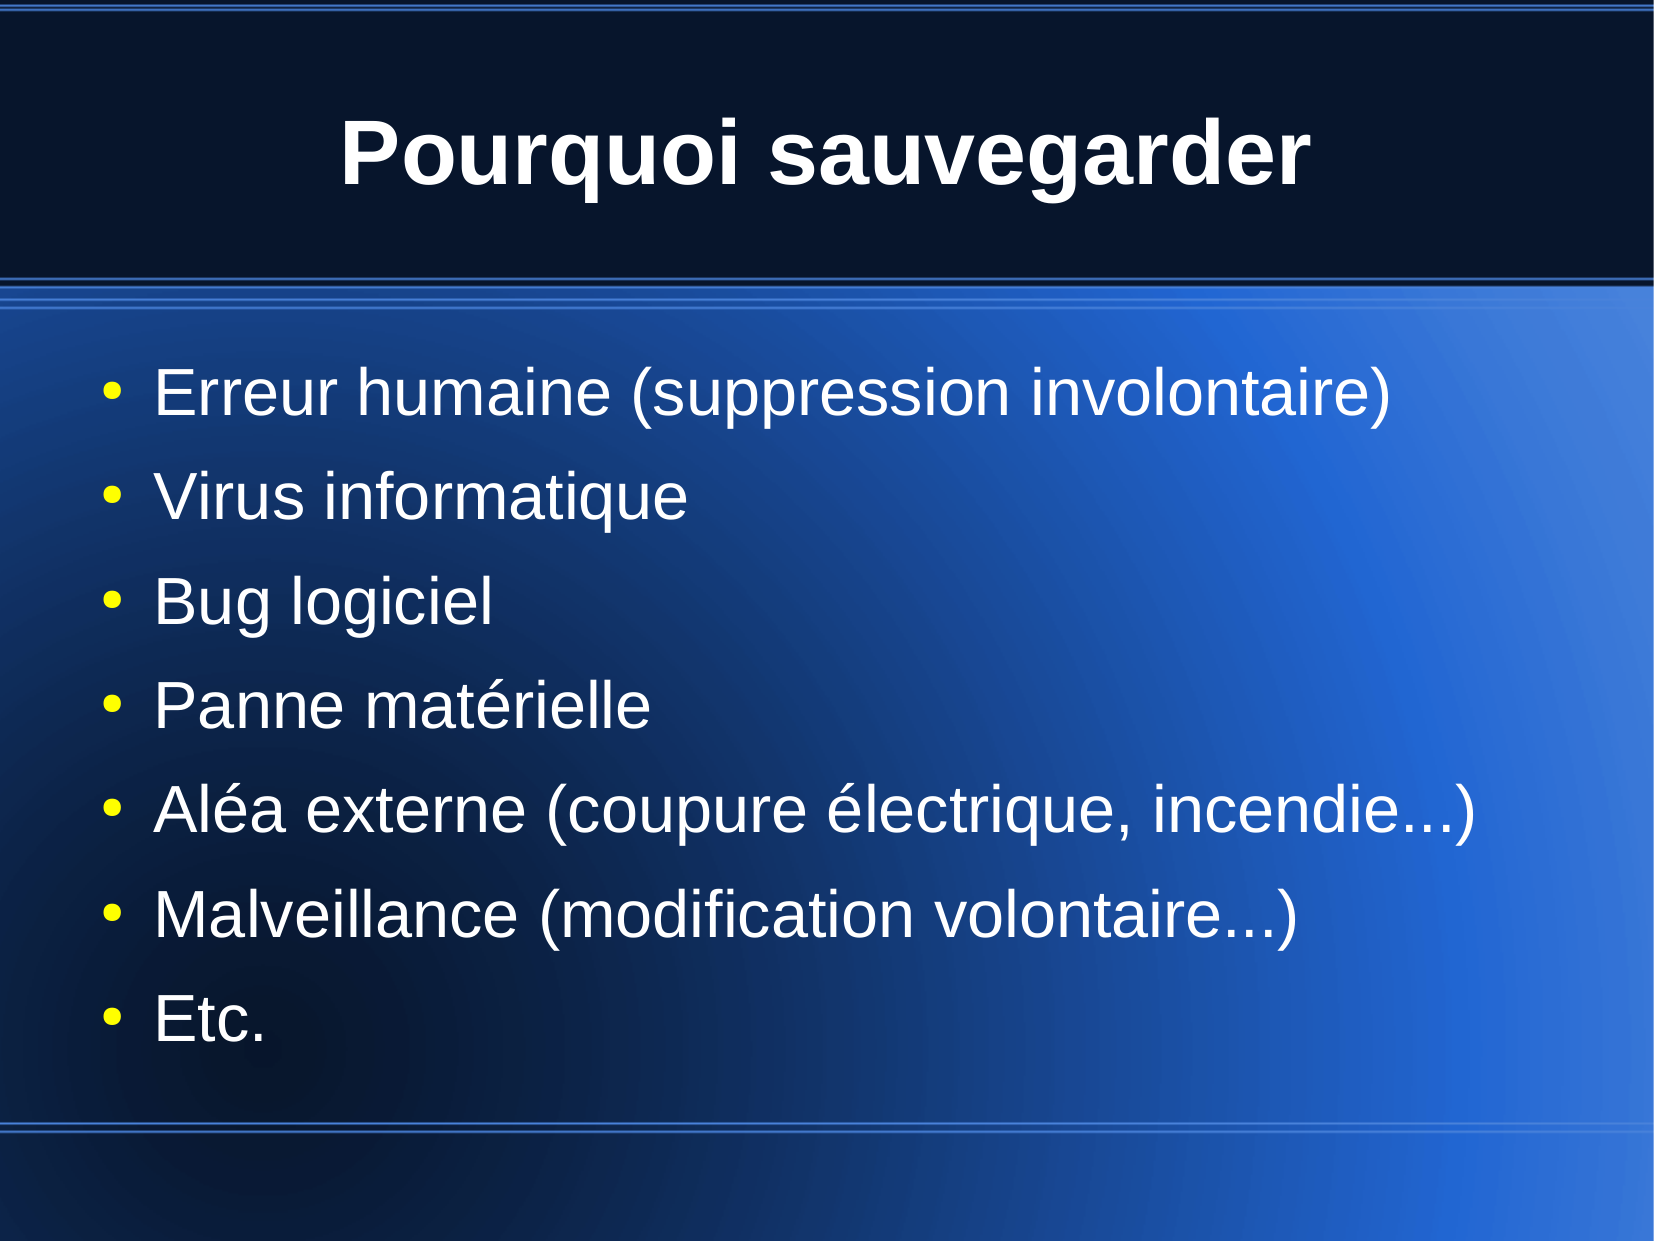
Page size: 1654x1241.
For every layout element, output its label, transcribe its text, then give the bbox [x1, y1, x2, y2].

picture [0, 0, 1654, 1241]
title Pourquoi sauvegarder [82, 49, 1571, 257]
list Erreur humaine (suppression involontaire) Virus informatique Bug logiciel Panne matérielle Aléa externe (coupure électrique, incendie...) Malveillance (modification volontaire...) Etc. [82, 355, 1571, 1174]
